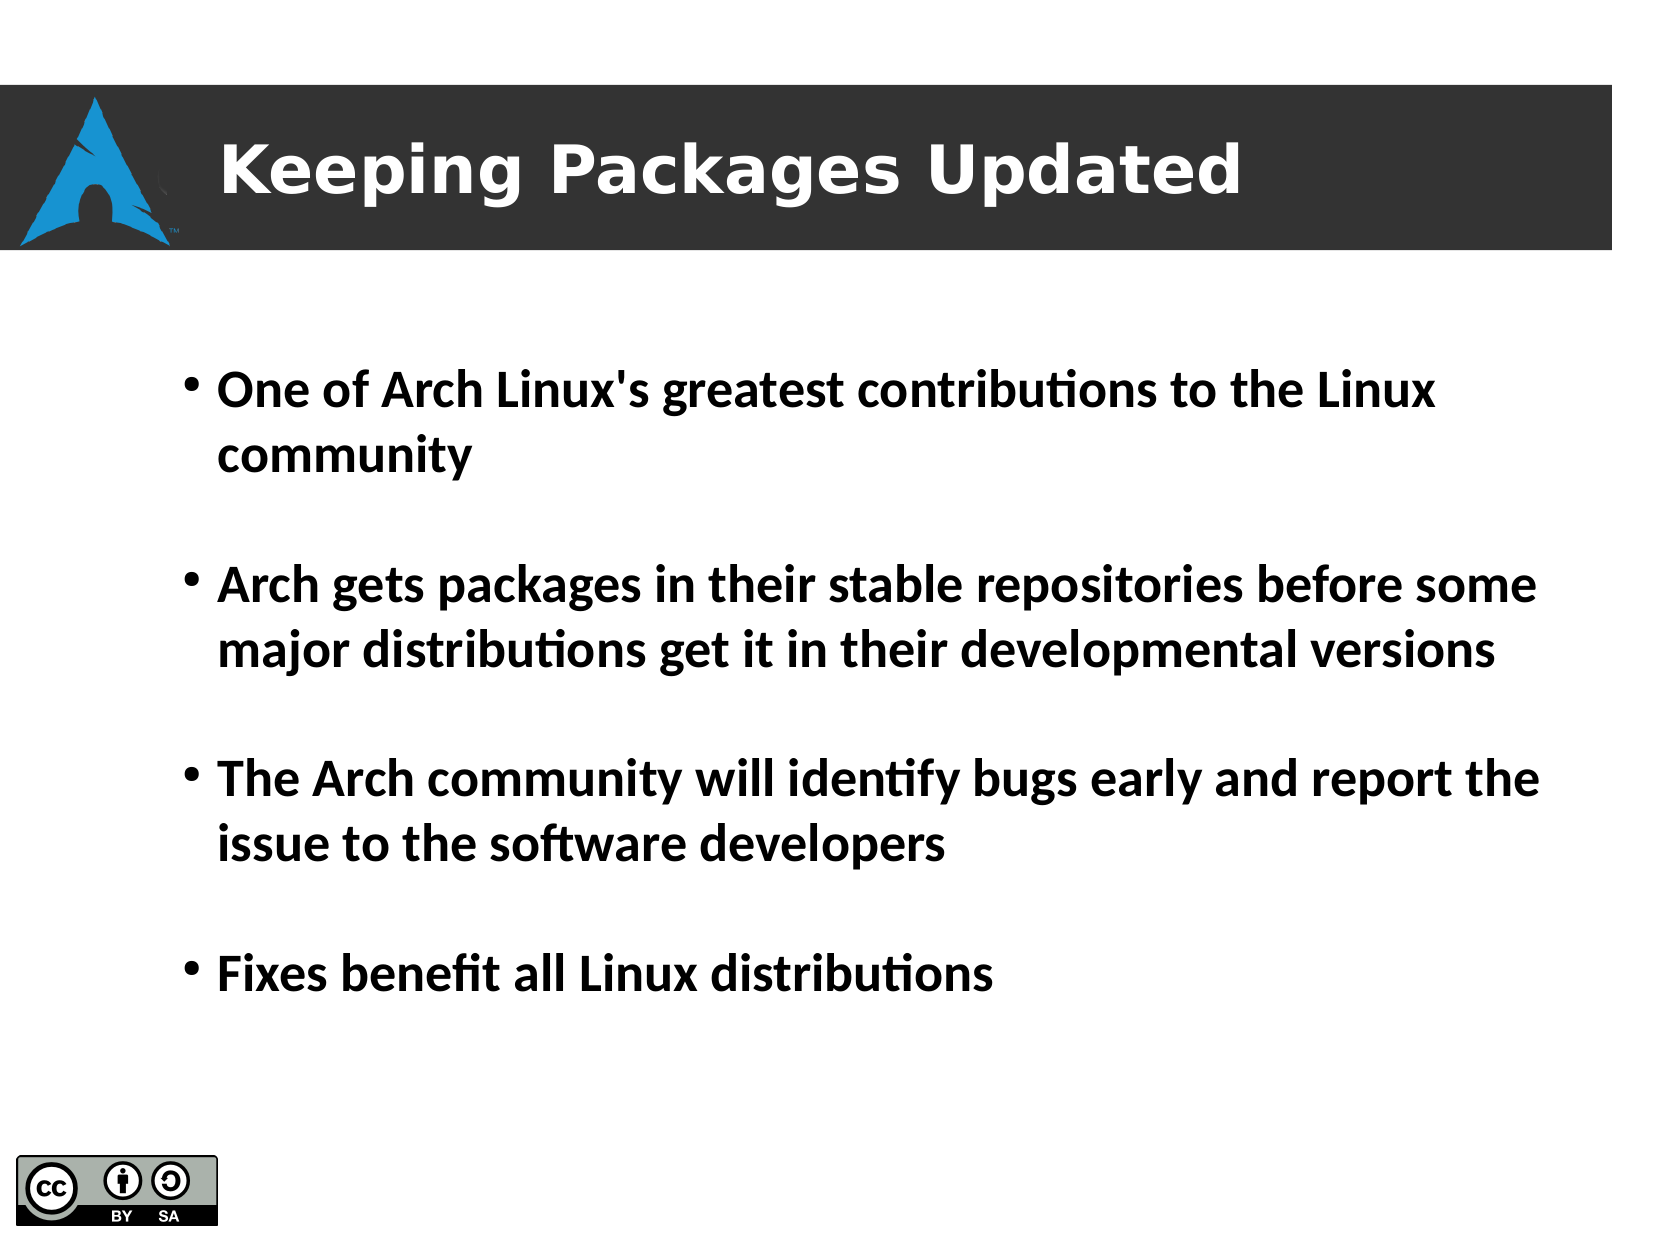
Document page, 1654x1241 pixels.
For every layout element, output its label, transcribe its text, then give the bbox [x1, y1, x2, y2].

text_box Keeping Packages Updated [188, 84, 1612, 250]
picture [16, 1155, 218, 1227]
picture [0, 81, 188, 260]
text_box One of Arch Linux's greatest contributions to the Linux community Arch gets packages in their stable repositories before some major distributions get it in their developmental versions The Arch community will identify bugs early and report the issue to the software developers Fixes benefit all Linux distributions [167, 345, 1612, 1134]
